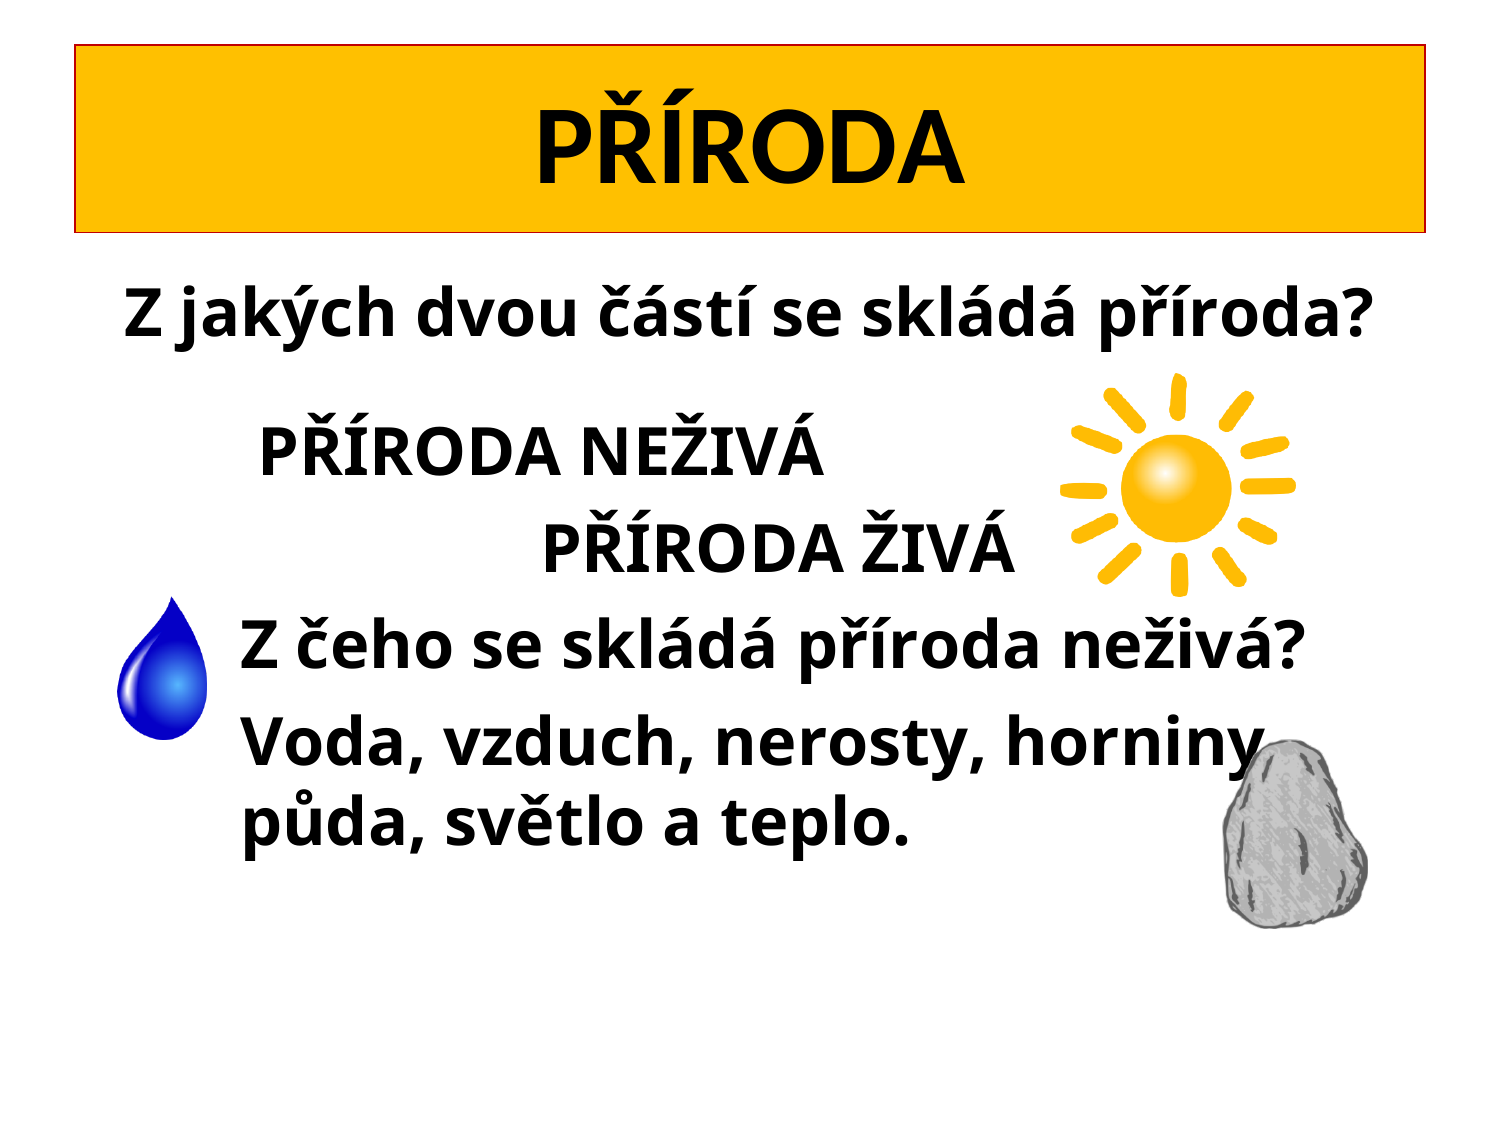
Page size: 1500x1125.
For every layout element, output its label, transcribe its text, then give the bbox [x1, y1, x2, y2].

title PŘÍRODA [75, 45, 1426, 233]
picture [1060, 373, 1296, 597]
picture [117, 596, 207, 740]
picture [1222, 739, 1368, 929]
list Z jakých dvou částí se skládá příroda? PŘÍRODA NEŽIVÁ PŘÍRODA ŽIVÁ Z čeho se skládá příroda neživá? Voda, vzduch, nerosty, horniny, půda, světlo a teplo. [75, 262, 1426, 977]
